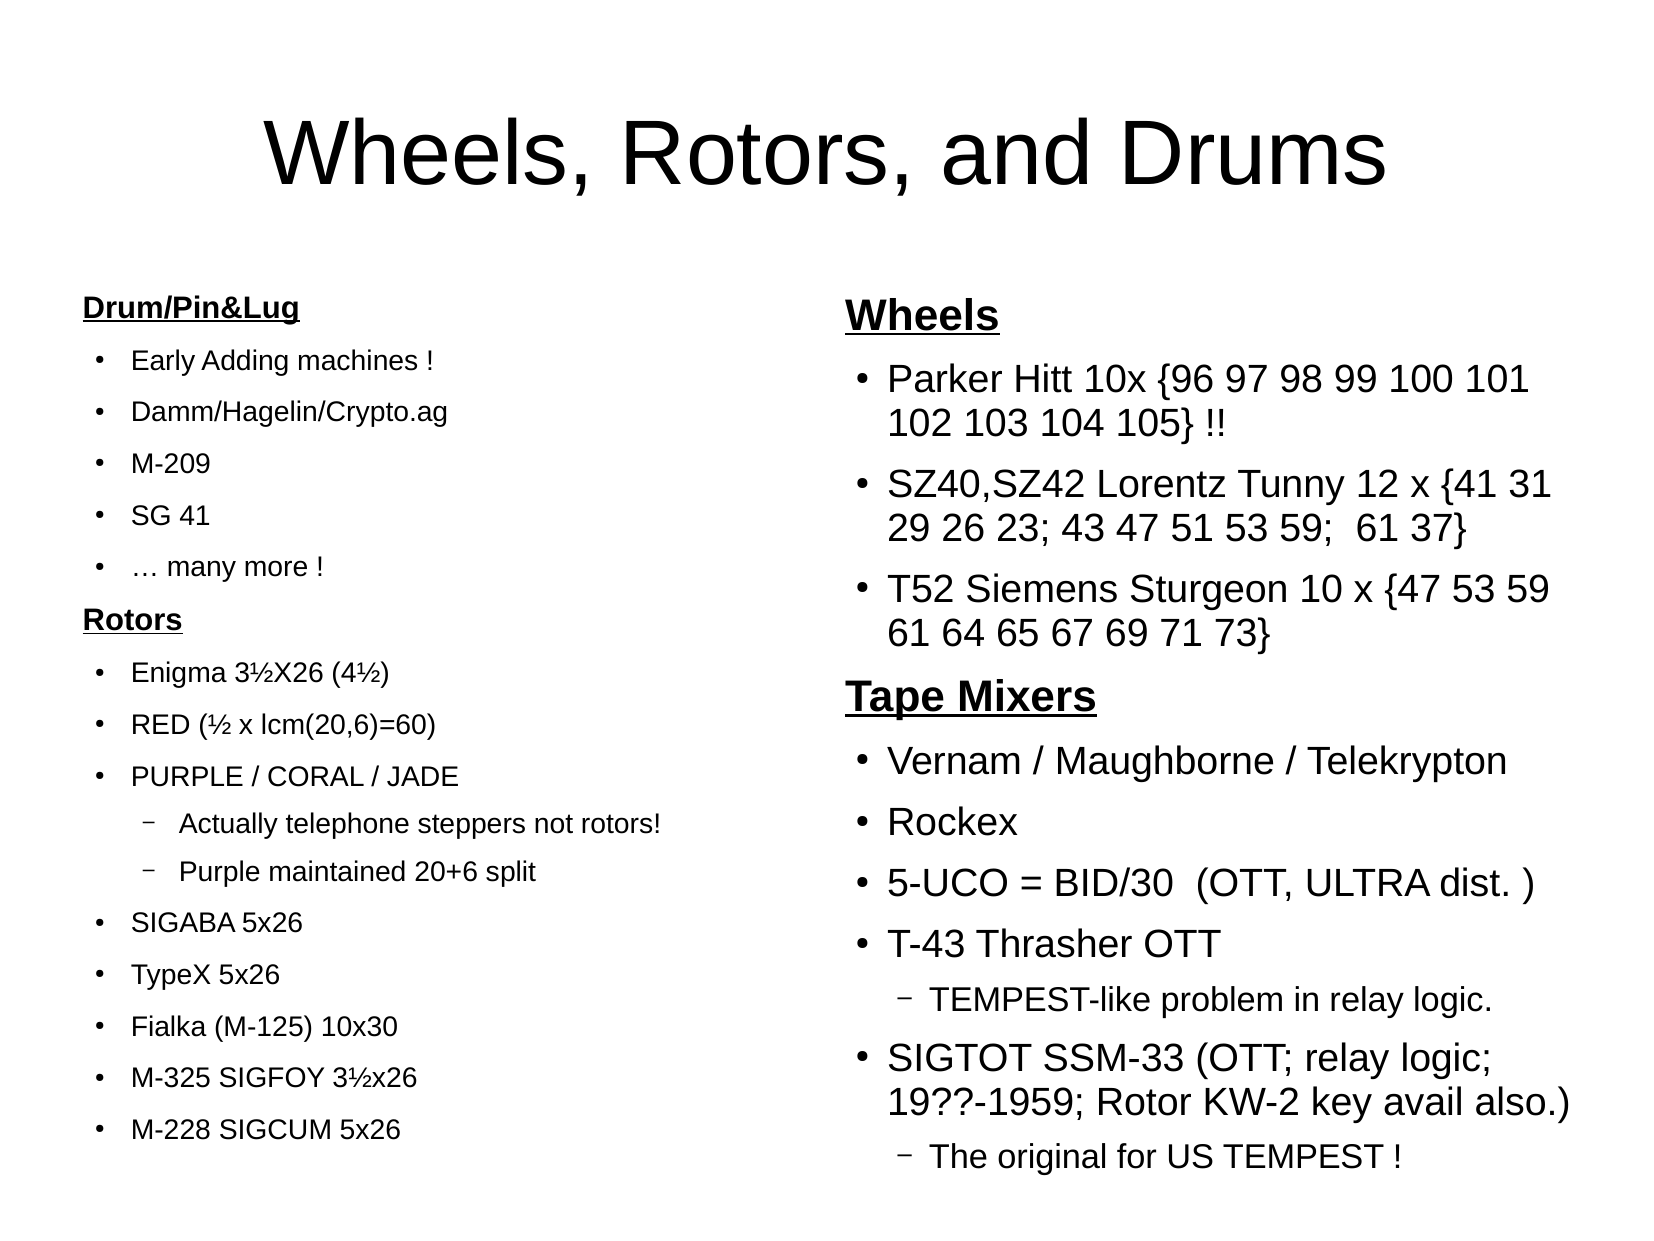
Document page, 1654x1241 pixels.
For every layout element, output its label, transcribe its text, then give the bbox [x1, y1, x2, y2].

title Wheels, Rotors, and Drums [82, 49, 1571, 257]
list Wheels Parker Hitt 10x {96 97 98 99 100 101 102 103 104 105} !! SZ40,SZ42 Lorentz Tunny 12 x {41 31 29 26 23; 43 47 51 53 59; 61 37} T52 Siemens Sturgeon 10 x {47 53 59 61 64 65 67 69 71 73} Tape Mixers Vernam / Maughborne / Telekrypton Rockex 5-UCO = BID/30 (OTT, ULTRA dist. ) T-43 Thrasher OTT TEMPEST-like problem in relay logic. SIGTOT SSM-33 (OTT; relay logic; 19??-1959; Rotor KW-2 key avail also.) The original for US TEMPEST ! [845, 290, 1572, 1201]
list Drum/Pin&Lug Early Adding machines ! Damm/Hagelin/Crypto.ag M-209 SG 41 … many more ! Rotors Enigma 3½X26 (4½) RED (½ x lcm(20,6)=60) PURPLE / CORAL / JADE Actually telephone steppers not rotors! Purple maintained 20+6 split SIGABA 5x26 TypeX 5x26 Fialka (M-125) 10x30 M-325 SIGFOY 3½x26 M-228 SIGCUM 5x26 [82, 290, 809, 1156]
